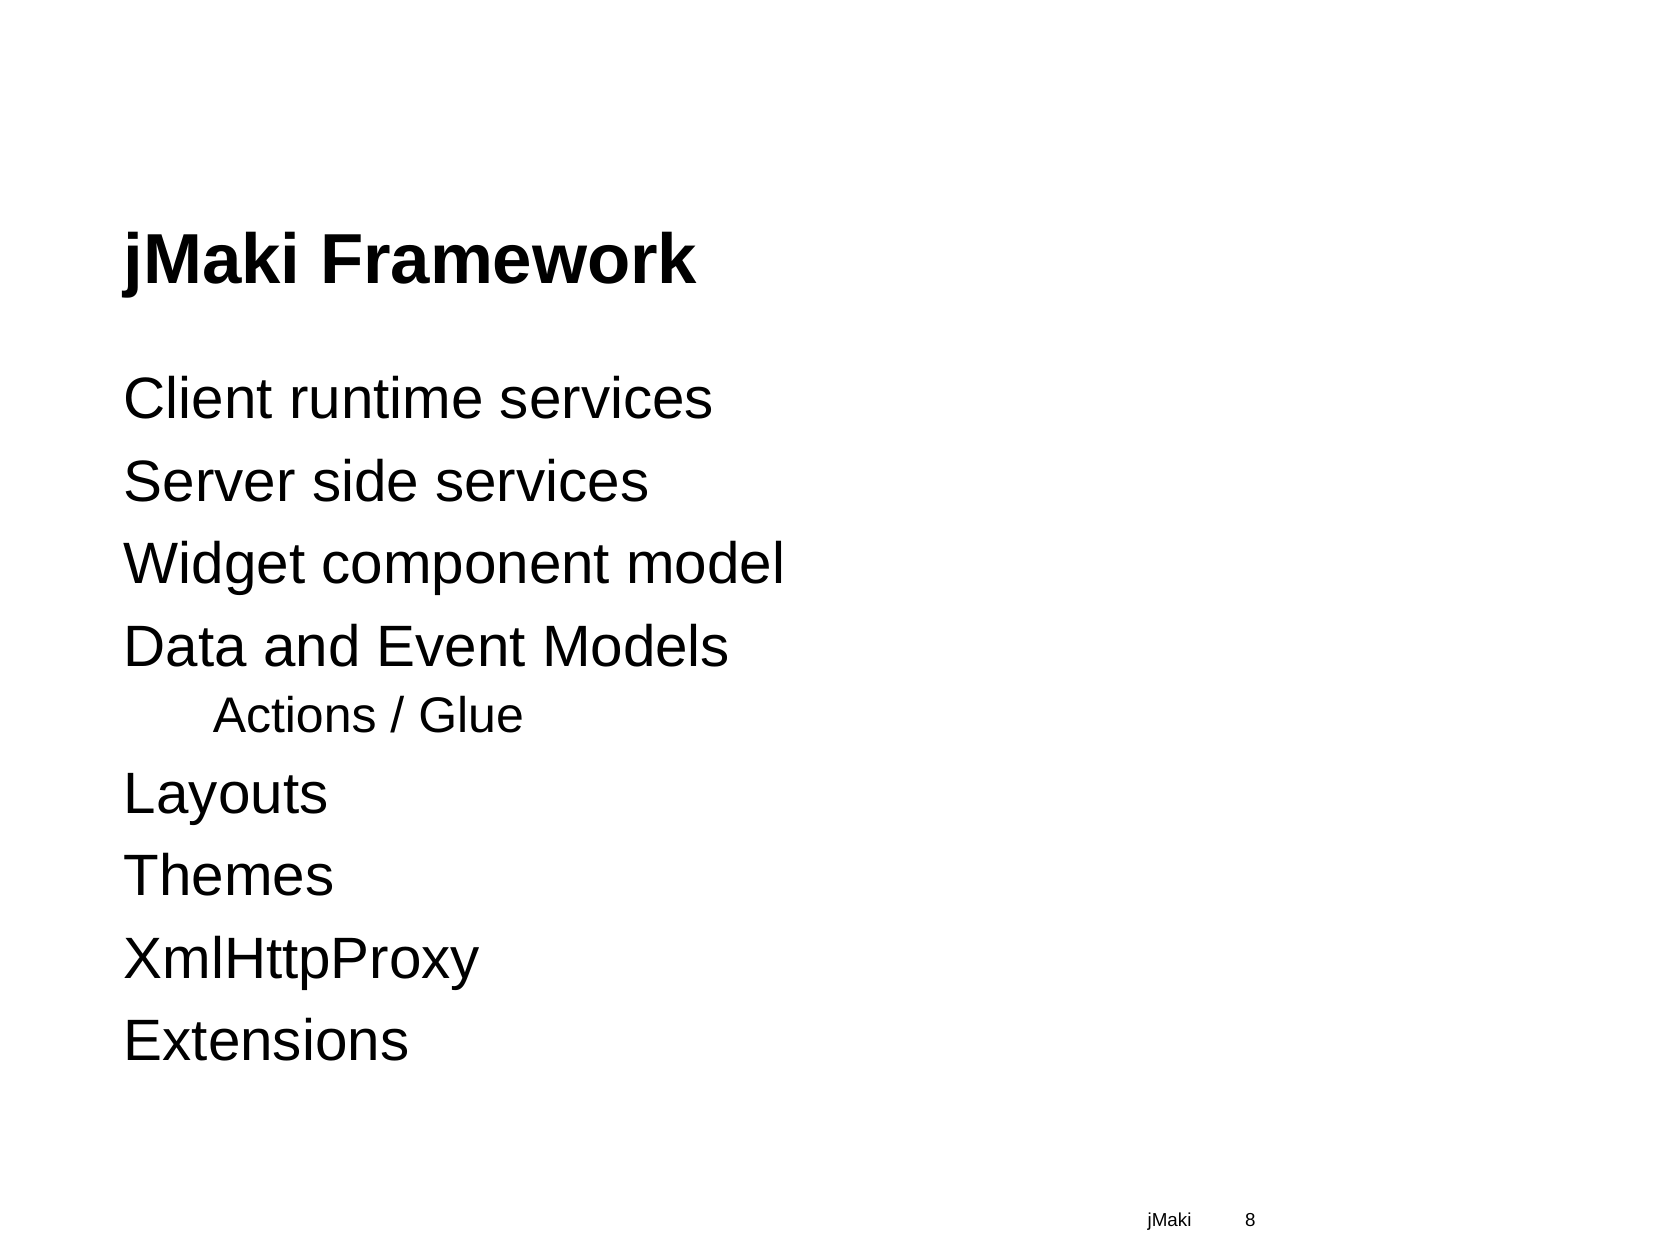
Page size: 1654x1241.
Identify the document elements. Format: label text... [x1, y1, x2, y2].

title jMaki Framework [124, 132, 1561, 298]
list Client runtime services Server side services Widget component model Data and Event Models Actions / Glue Layouts Themes XmlHttpProxy Extensions [124, 372, 1613, 1191]
